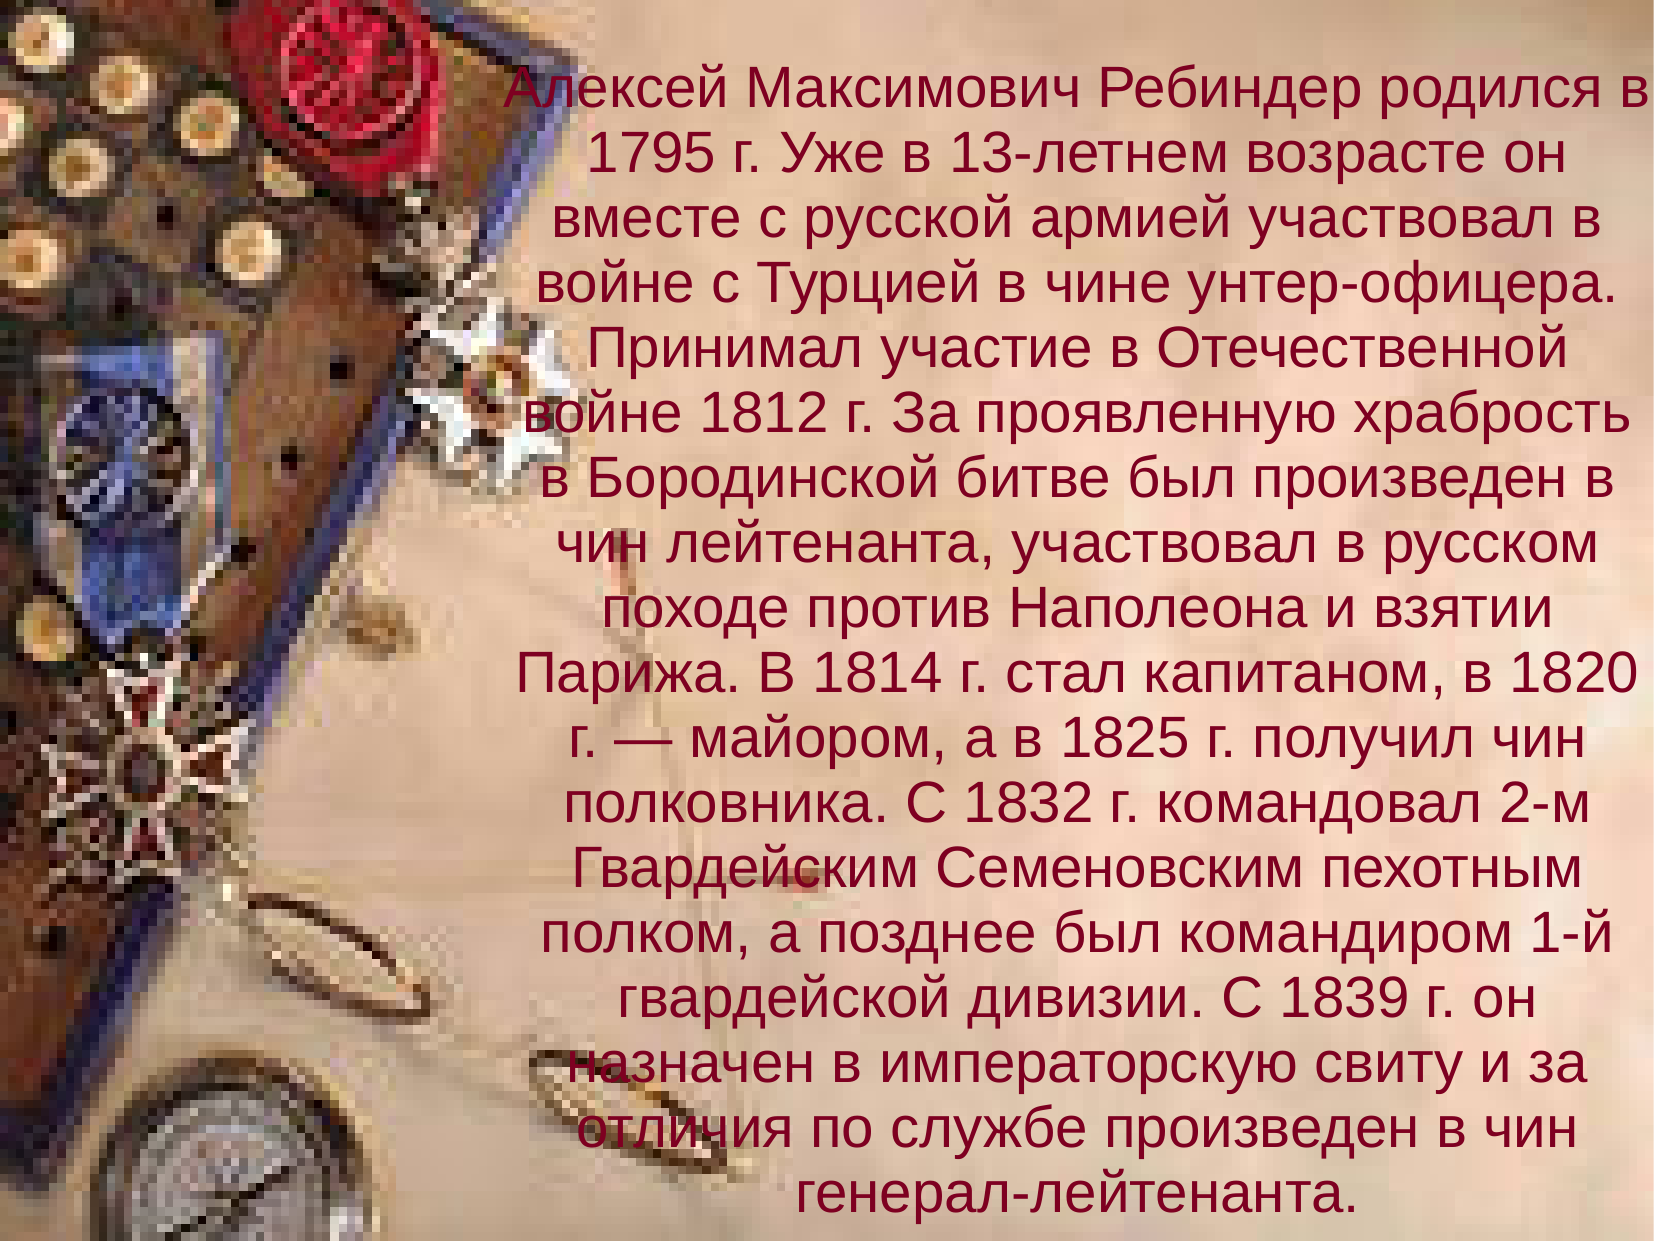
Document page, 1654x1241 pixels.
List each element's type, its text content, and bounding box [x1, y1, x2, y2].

subtitle Алексей Максимович Ребиндер родился в 1795 г. Уже в 13-летнем возрасте он вместе с русской армией участвовал в войне с Турцией в чине унтер-офицера. Принимал участие в Отечественной войне 1812 г. За проявленную храбрость в Бородинской битве был произведен в чин лейтенанта, участвовал в русском походе против Наполеона и взятии Парижа. В 1814 г. стал капитаном, в 1820 г. — майором, а в 1825 г. получил чин полковника. С 1832 г. командовал 2-м Гвардейским Семеновским пехотным полком, а позднее был командиром 1-й гвардейской дивизии. С 1839 г. он назначен в императорскую свиту и за отличия по службе произведен в чин генерал-лейтенанта. [501, 0, 1654, 1241]
picture [0, 0, 501, 1241]
